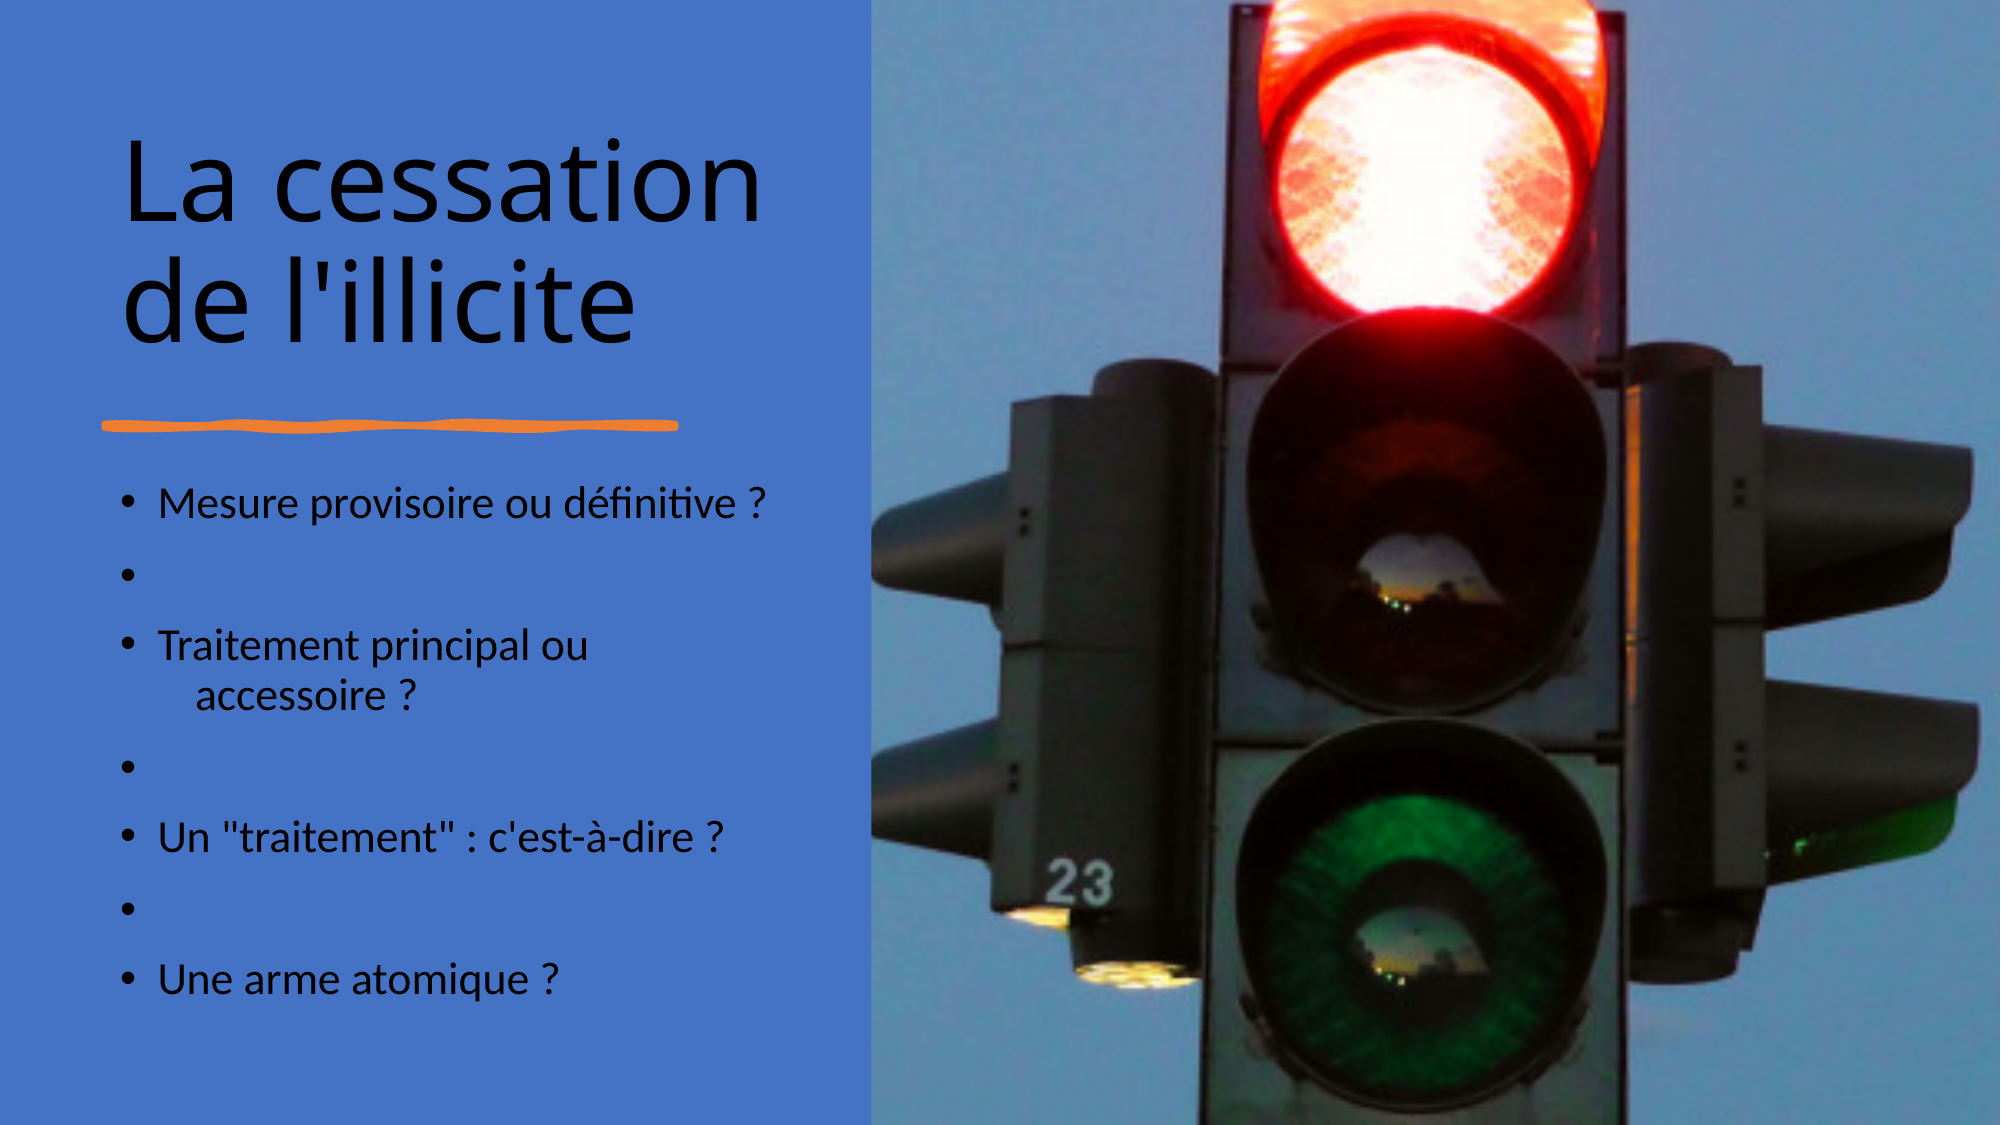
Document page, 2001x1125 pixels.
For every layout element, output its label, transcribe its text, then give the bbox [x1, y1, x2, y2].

picture [871, 0, 2000, 1125]
list Mesure provisoire ou définitive ? Traitement principal ou accessoire ? Un "traitement" : c'est-à-dire ? Une arme atomique ? [105, 471, 802, 1016]
title La cessation de l'illicite [105, 53, 822, 375]
text_box [0, 0, 871, 1125]
